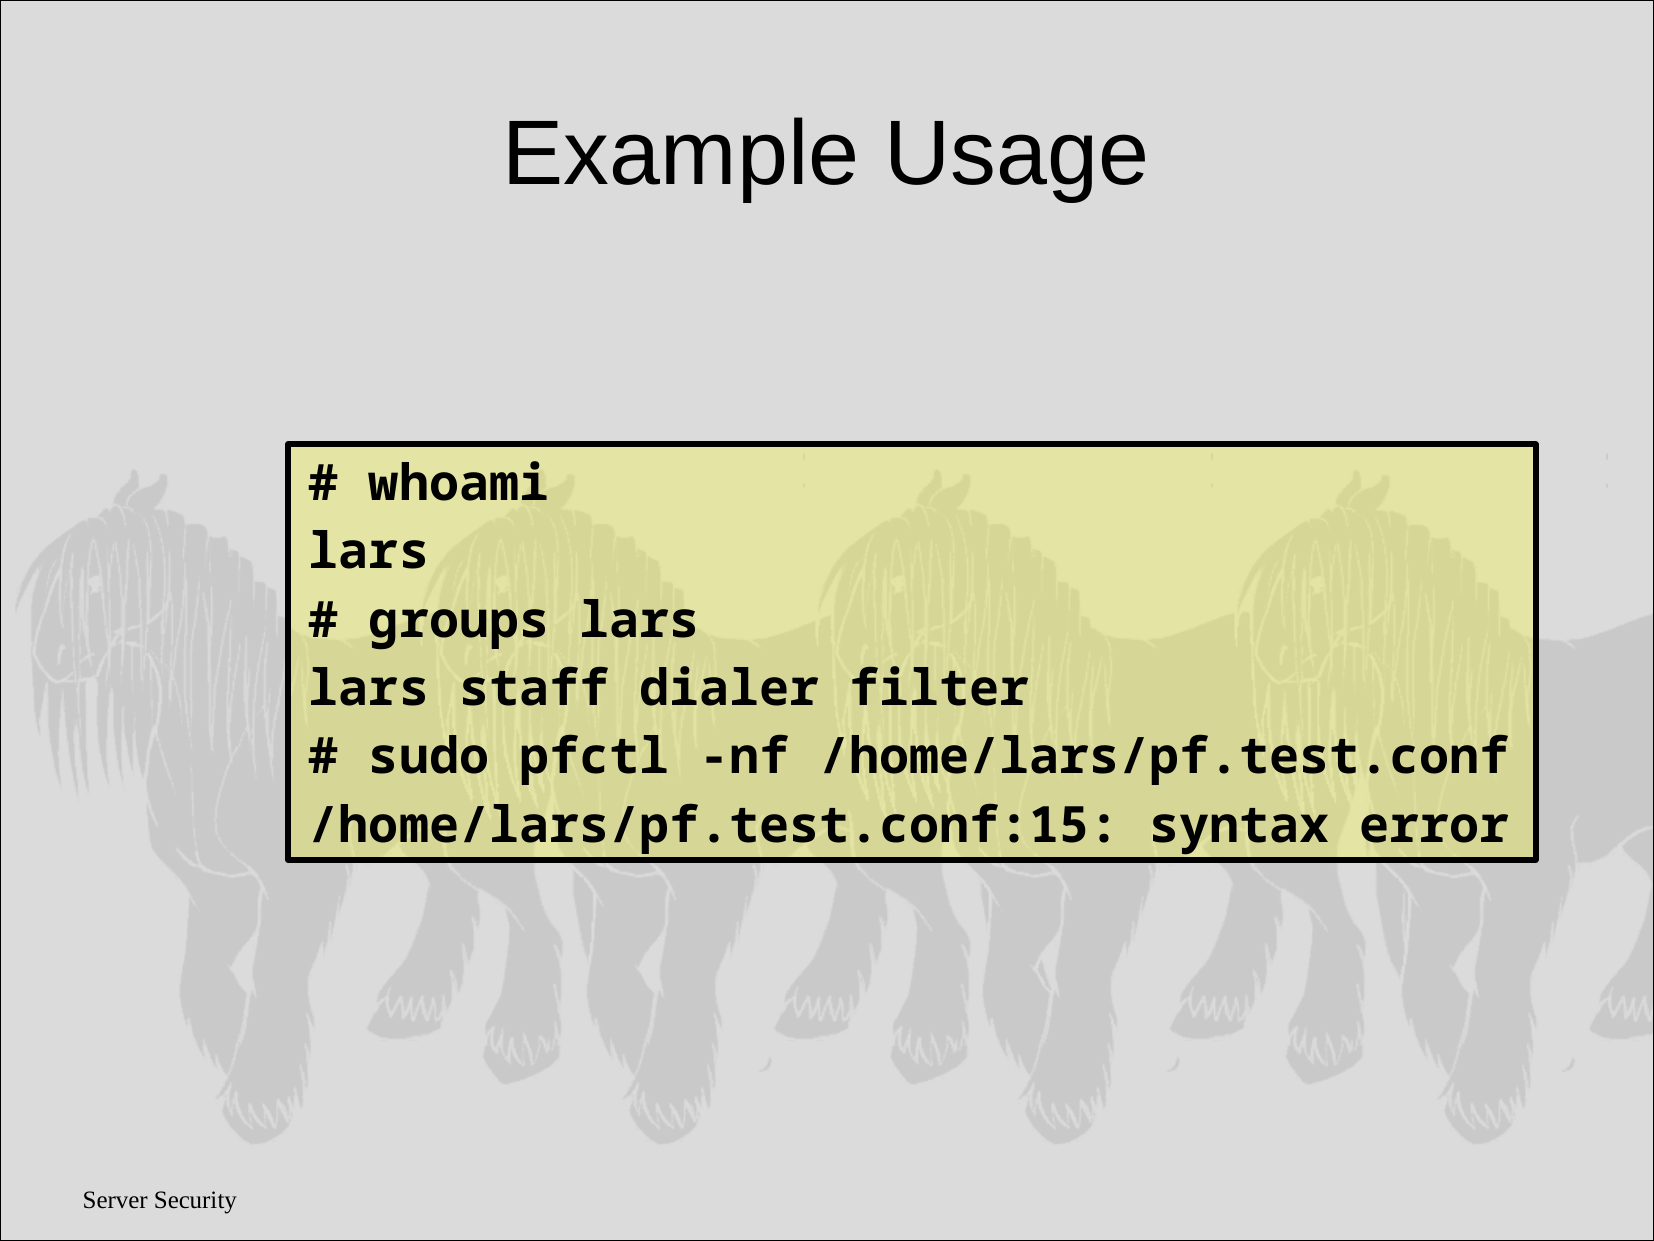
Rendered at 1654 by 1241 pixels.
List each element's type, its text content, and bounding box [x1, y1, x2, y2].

title Example Usage [82, 56, 1571, 250]
list [82, 290, 1571, 1094]
text_box # whoami lars # groups lars lars staff dialer filter # sudo pfctl -nf /home/lars/pf.test.conf /home/lars/pf.test.conf:15: syntax error [288, 444, 1536, 800]
